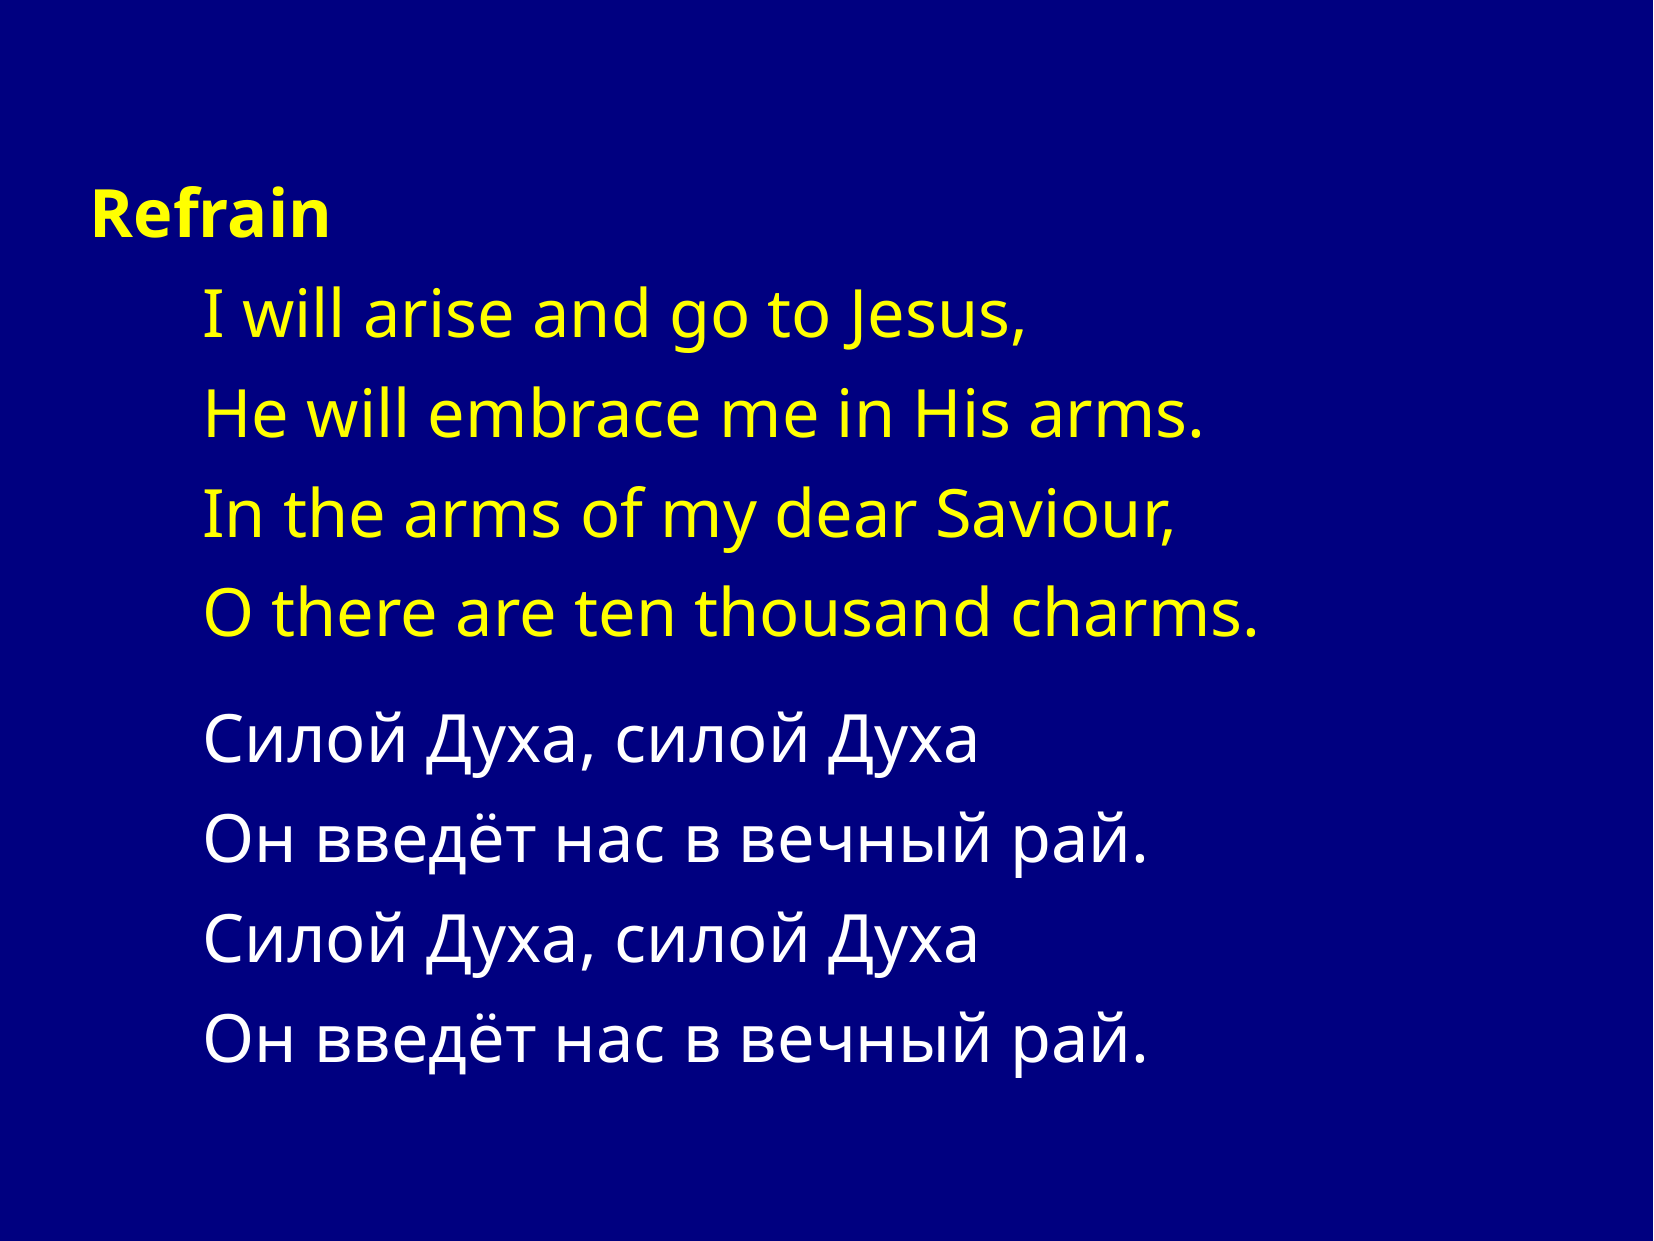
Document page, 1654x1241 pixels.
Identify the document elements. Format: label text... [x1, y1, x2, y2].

text_box Силой Духа, силой Духа Он введёт нас в вечный рай. Силой Духа, силой Духа Он введёт нас в вечный рай. [75, 675, 1576, 1163]
text_box Refrain I will arise and go to Jesus, He will embrace me in His arms. In the arms of my dear Saviour, O there are ten thousand charms. [75, 150, 1576, 638]
